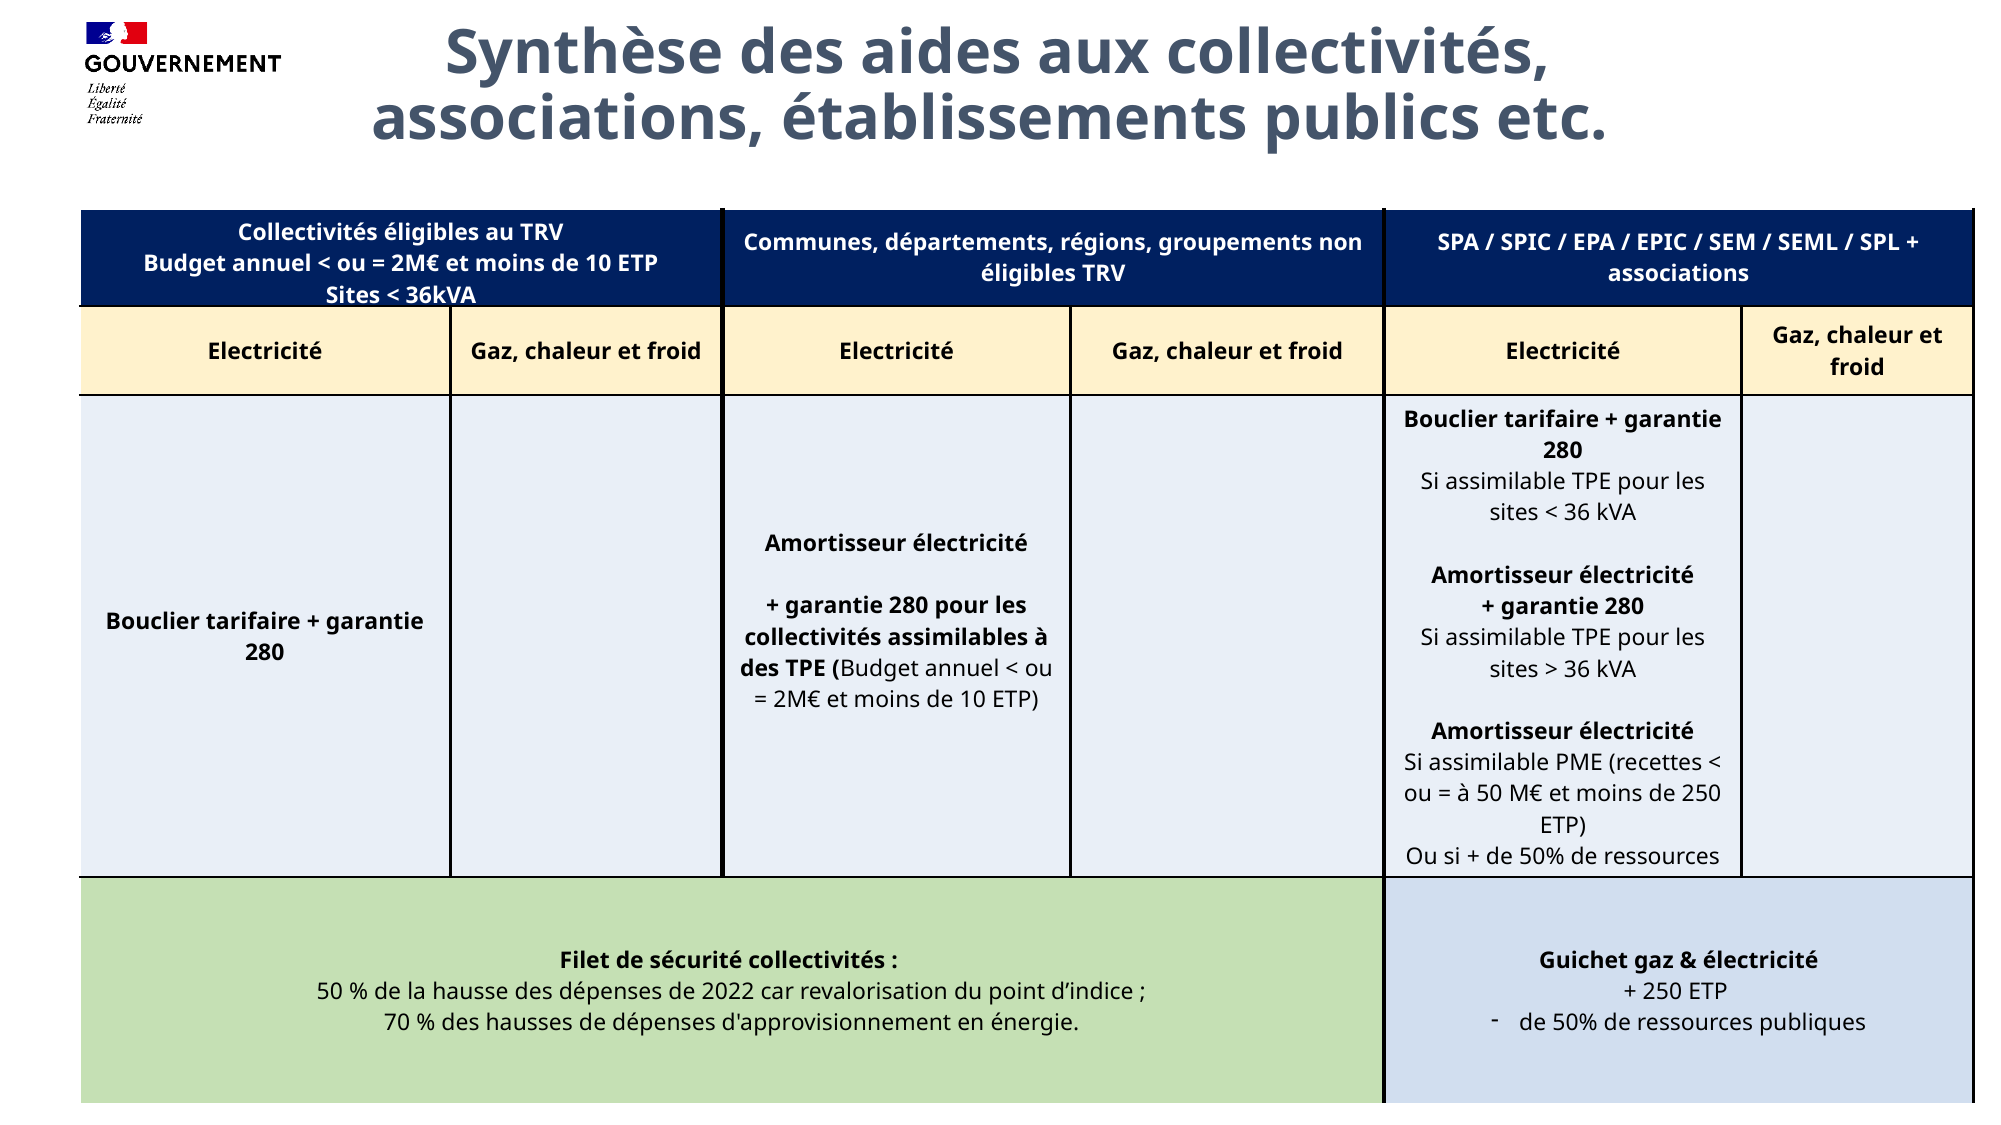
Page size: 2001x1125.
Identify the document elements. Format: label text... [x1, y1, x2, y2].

table_cell Electricité [725, 307, 1069, 394]
table_cell Bouclier tarifaire + garantie 280 [81, 396, 449, 876]
table_cell Gaz, chaleur et froid [1743, 307, 1972, 394]
table_header Collectivités éligibles au TRV Budget annuel < ou = 2M€ et moins de 10 ETP Sites < 36kVA [81, 210, 720, 305]
table_cell Filet de sécurité collectivités : 50 % de la hausse des dépenses de 2022 car revalorisation du point d’indice ; 70 % des hausses de dépenses d'approvisionnement en énergie. [81, 878, 1382, 1103]
table_header Communes, départements, régions, groupements non éligibles TRV [725, 210, 1382, 305]
table_cell Gaz, chaleur et froid [1072, 307, 1382, 394]
table_cell Guichet gaz & électricité + 250 ETP de 50% de ressources publiques [1386, 878, 1972, 1103]
table_cell Bouclier tarifaire + garantie 280 Si assimilable TPE pour les sites < 36 kVA Amortisseur électricité + garantie 280 Si assimilable TPE pour les sites > 36 kVA Amortisseur électricité Si assimilable PME (recettes < ou = à 50 M€ et moins de 250 ETP) Ou si + de 50% de ressources publiques (dons, cotisations, subventions) [1386, 396, 1740, 876]
picture [62, 0, 303, 145]
table_cell Electricité [1386, 307, 1740, 394]
table_cell Amortisseur électricité + garantie 280 pour les collectivités assimilables à des TPE (Budget annuel < ou = 2M€ et moins de 10 ETP) [725, 396, 1069, 876]
table_cell [1743, 396, 1972, 876]
table_cell Electricité [81, 307, 449, 394]
table_cell [1072, 396, 1382, 876]
text_box Synthèse des aides aux collectivités, associations, établissements publics etc. [321, 13, 1675, 161]
table_cell Gaz, chaleur et froid [452, 307, 720, 394]
table_cell [452, 396, 720, 876]
table_header SPA / SPIC / EPA / EPIC / SEM / SEML / SPL + associations [1386, 210, 1972, 305]
